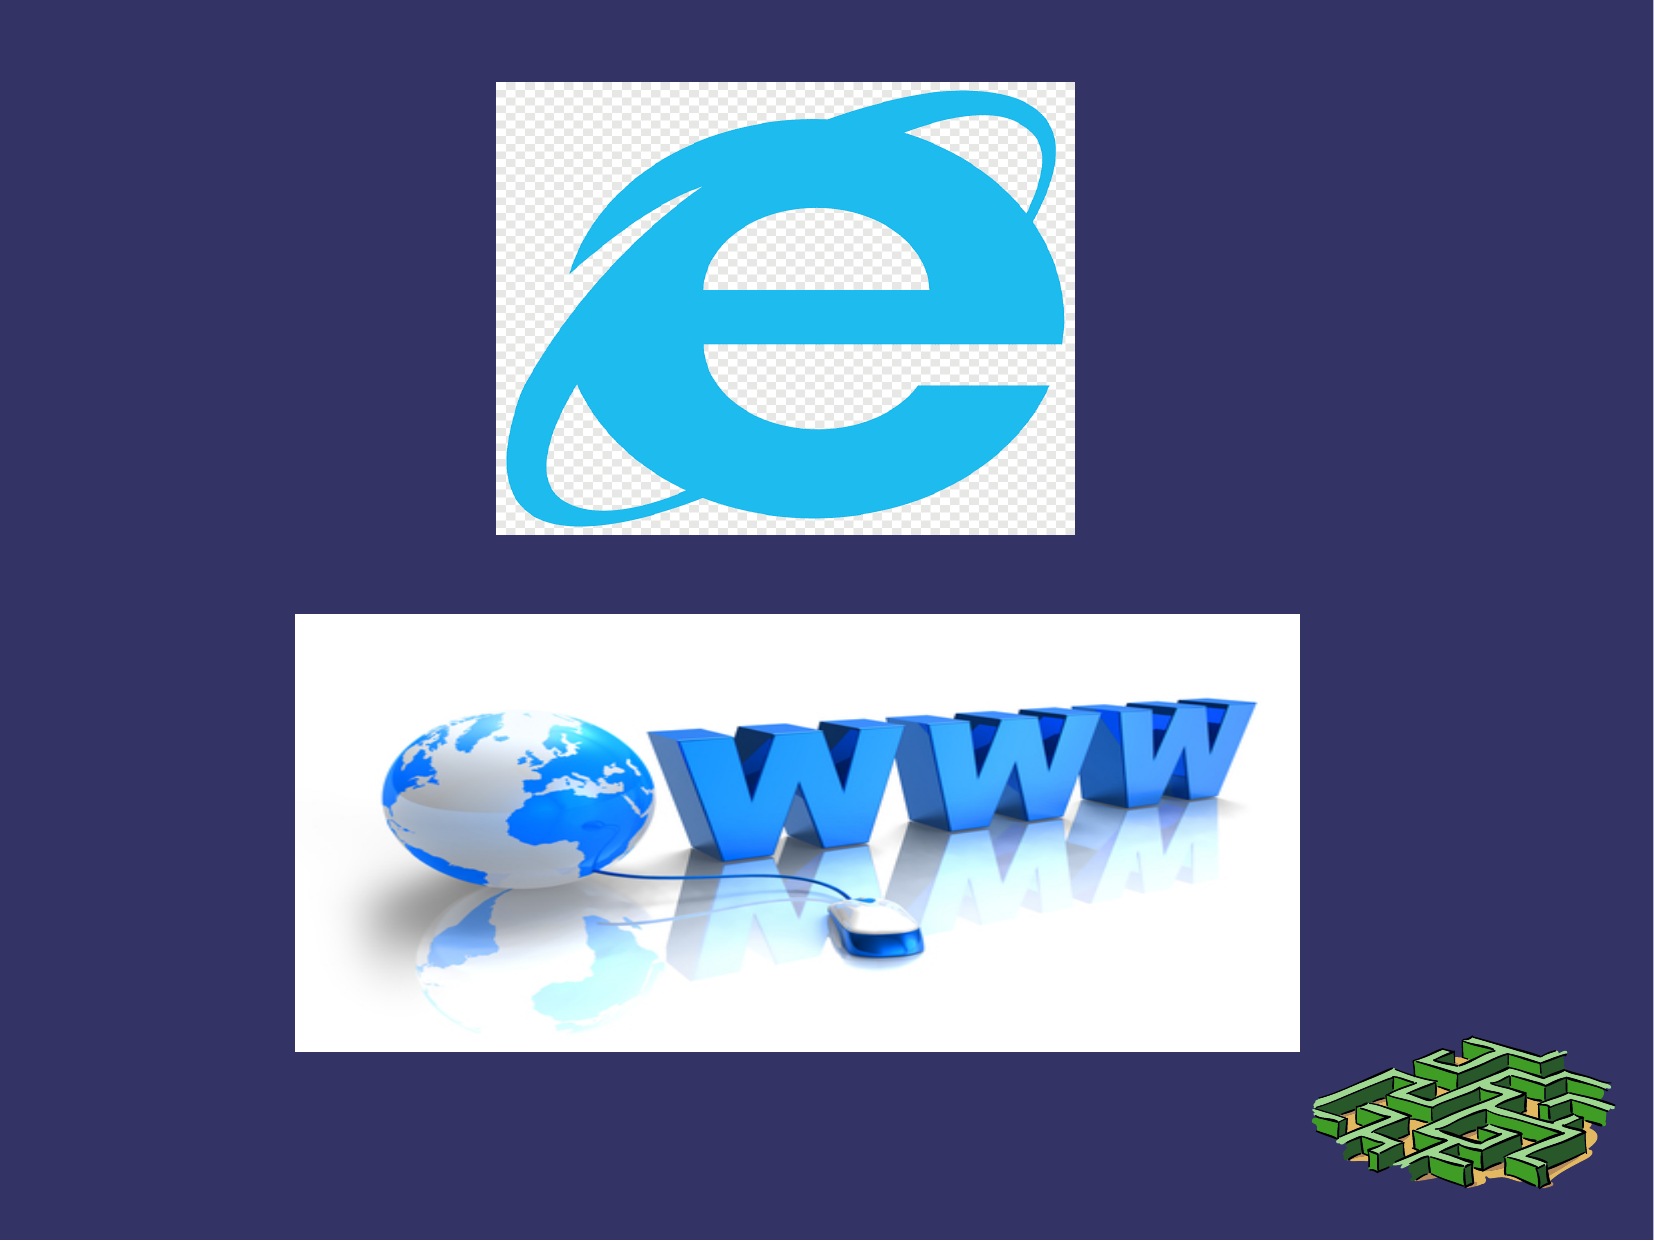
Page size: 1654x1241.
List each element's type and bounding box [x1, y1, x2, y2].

picture [496, 82, 1075, 535]
picture [295, 614, 1300, 1052]
